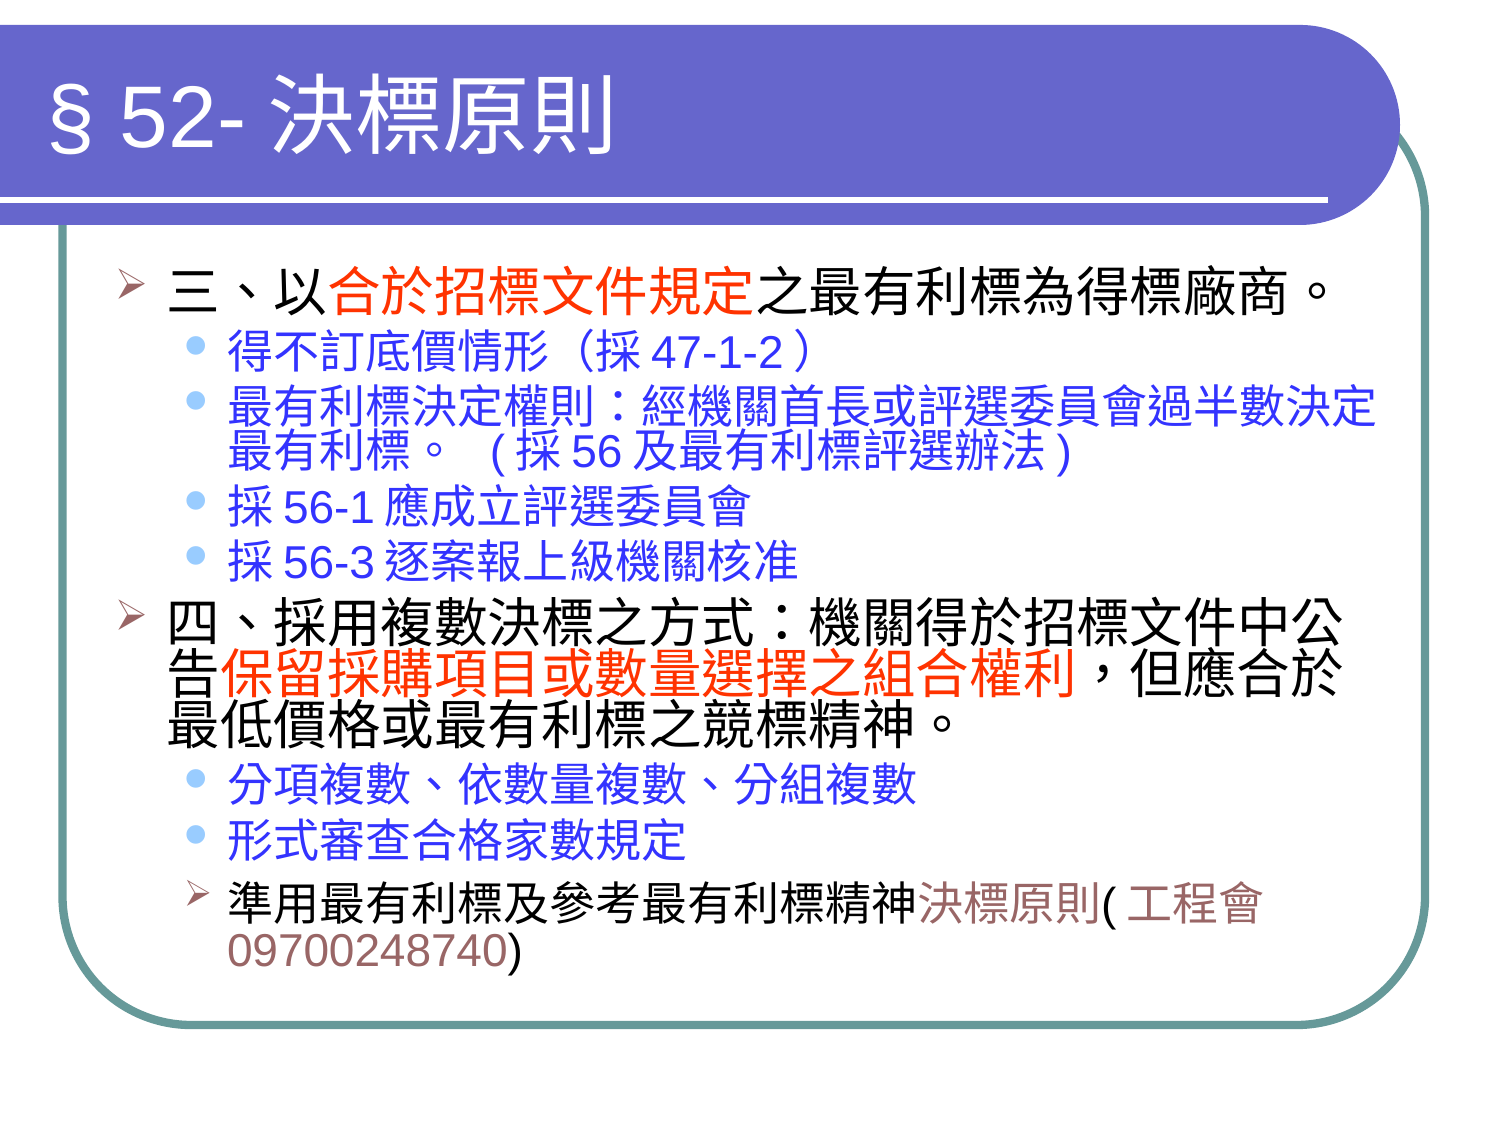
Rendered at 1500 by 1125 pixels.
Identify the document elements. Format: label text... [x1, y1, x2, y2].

list 三、以合於招標文件規定之最有利標為得標廠商。 得不訂底價情形（採47-1-2） 最有利標決定權則：經機關首長或評選委員會過半數決定最有利標。 (採56及最有利標評選辦法) 採56-1應成立評選委員會 採56-3逐案報上級機關核准 四、採用複數決標之方式：機關得於招標文件中公告保留採購項目或數量選擇之組合權利，但應合於最低價格或最有利標之競標精神。 分項複數、依數量複數、分組複數 形式審查合格家數規定 準用最有利標及參考最有利標精神決標原則(工程會09700248740) [99, 262, 1401, 988]
title § 52-決標原則 [31, 37, 1347, 188]
